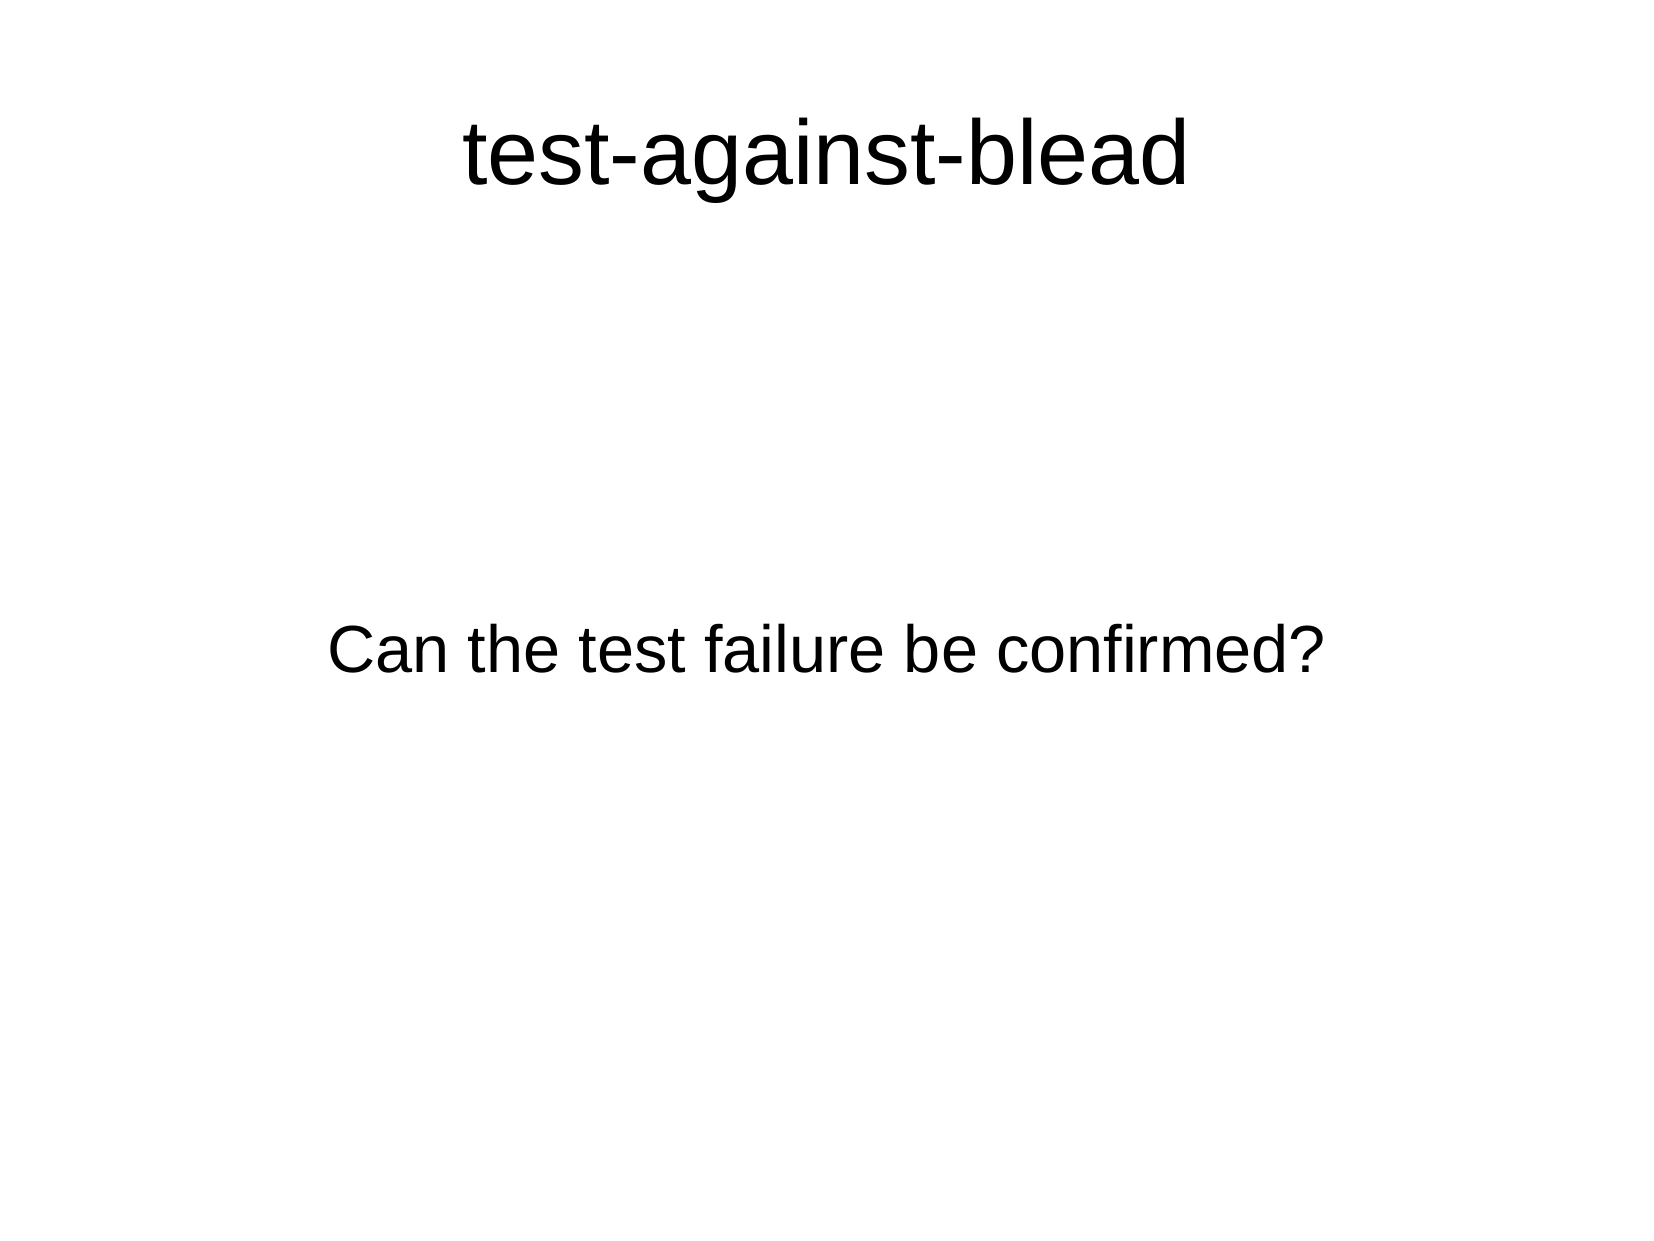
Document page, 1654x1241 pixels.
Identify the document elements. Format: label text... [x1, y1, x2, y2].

subtitle Can the test failure be confirmed? [82, 290, 1571, 1010]
title test-against-blead [82, 49, 1571, 257]
